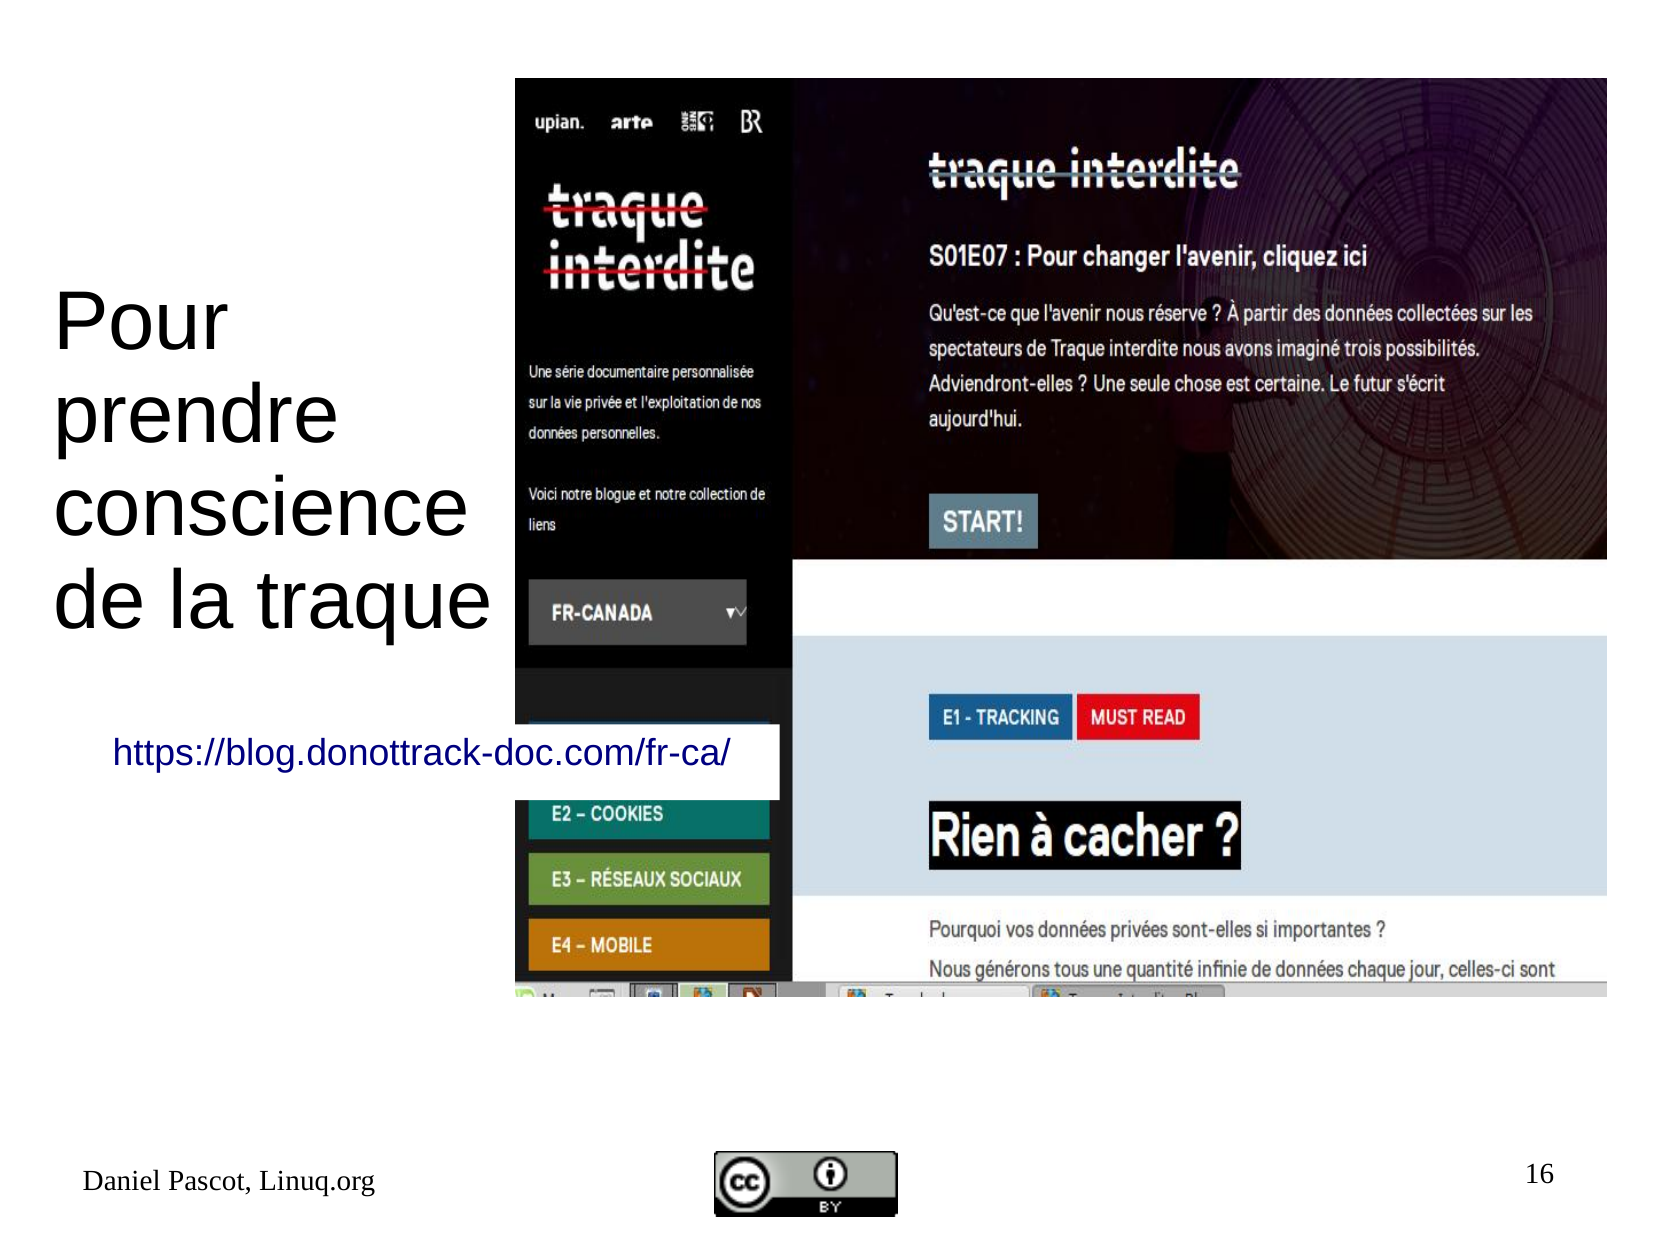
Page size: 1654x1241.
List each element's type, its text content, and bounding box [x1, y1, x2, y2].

text_box https://blog.donottrack-doc.com/fr-ca/ [97, 724, 780, 801]
title Pour prendre conscience de la traque [53, 150, 502, 771]
picture [714, 1151, 898, 1217]
picture [515, 78, 1607, 997]
